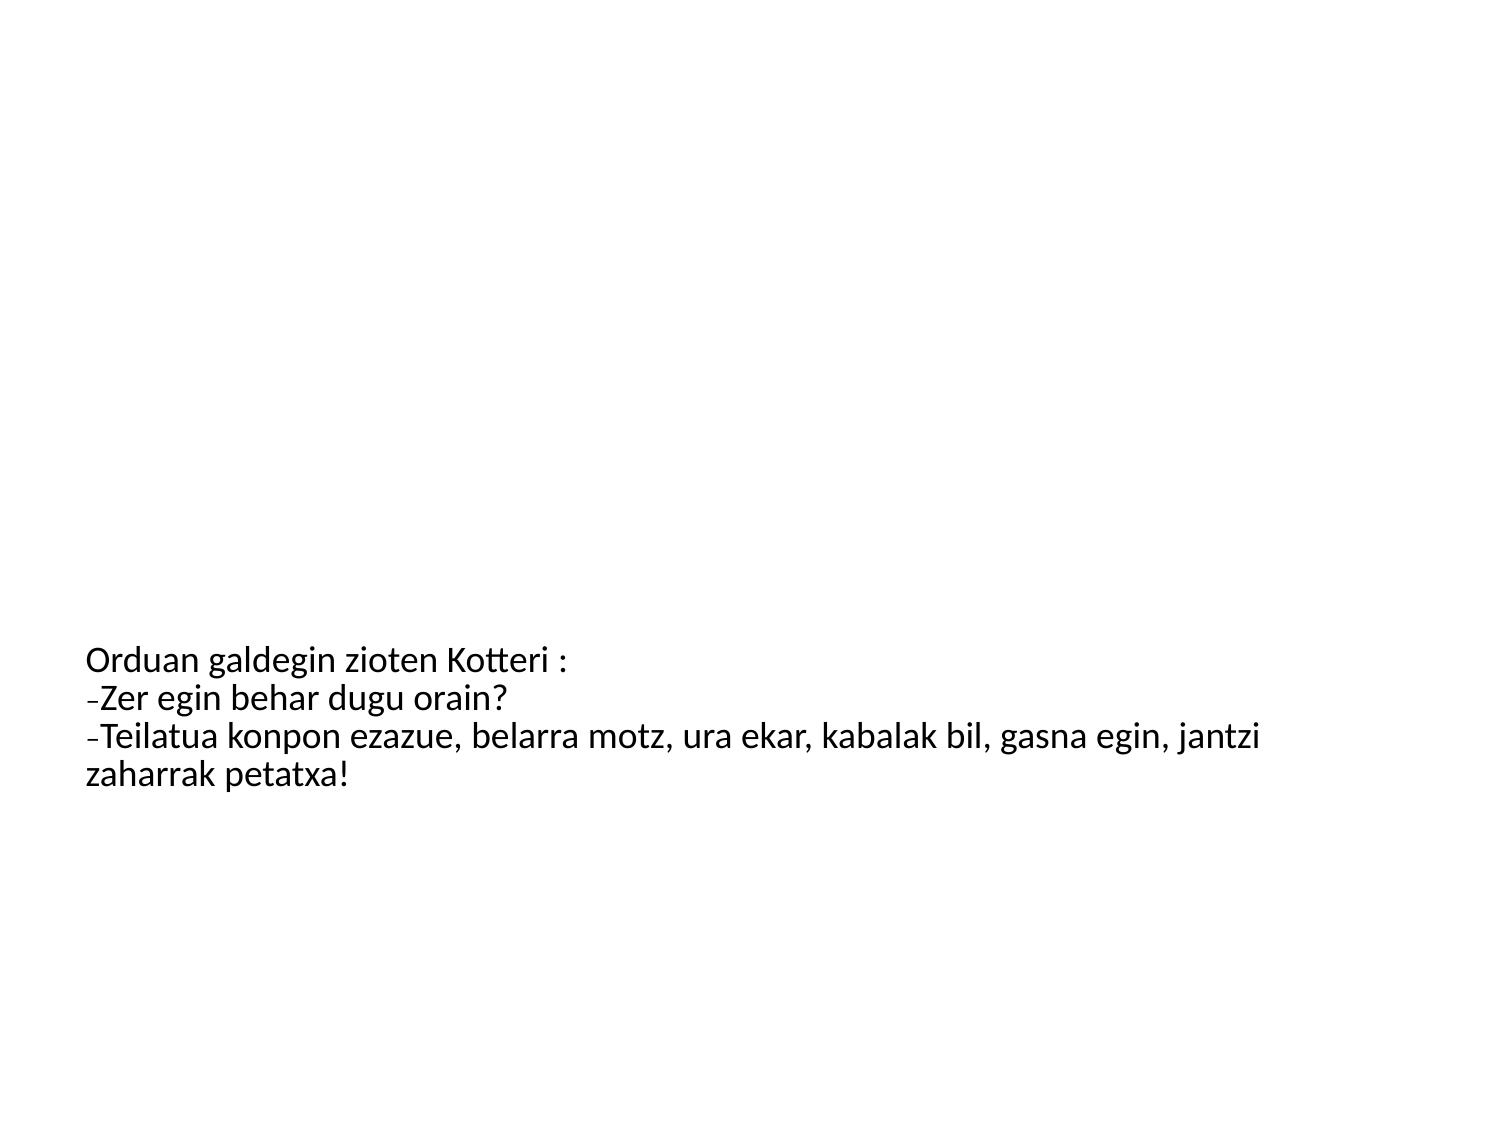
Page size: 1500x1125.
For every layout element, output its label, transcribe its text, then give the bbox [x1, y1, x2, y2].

text_box Orduan galdegin zioten Kotteri : –Zer egin behar dugu orain? –Teilatua konpon ezazue, belarra motz, ura ekar, kabalak bil, gasna egin, jantzi zaharrak petatxa! [70, 637, 1312, 804]
